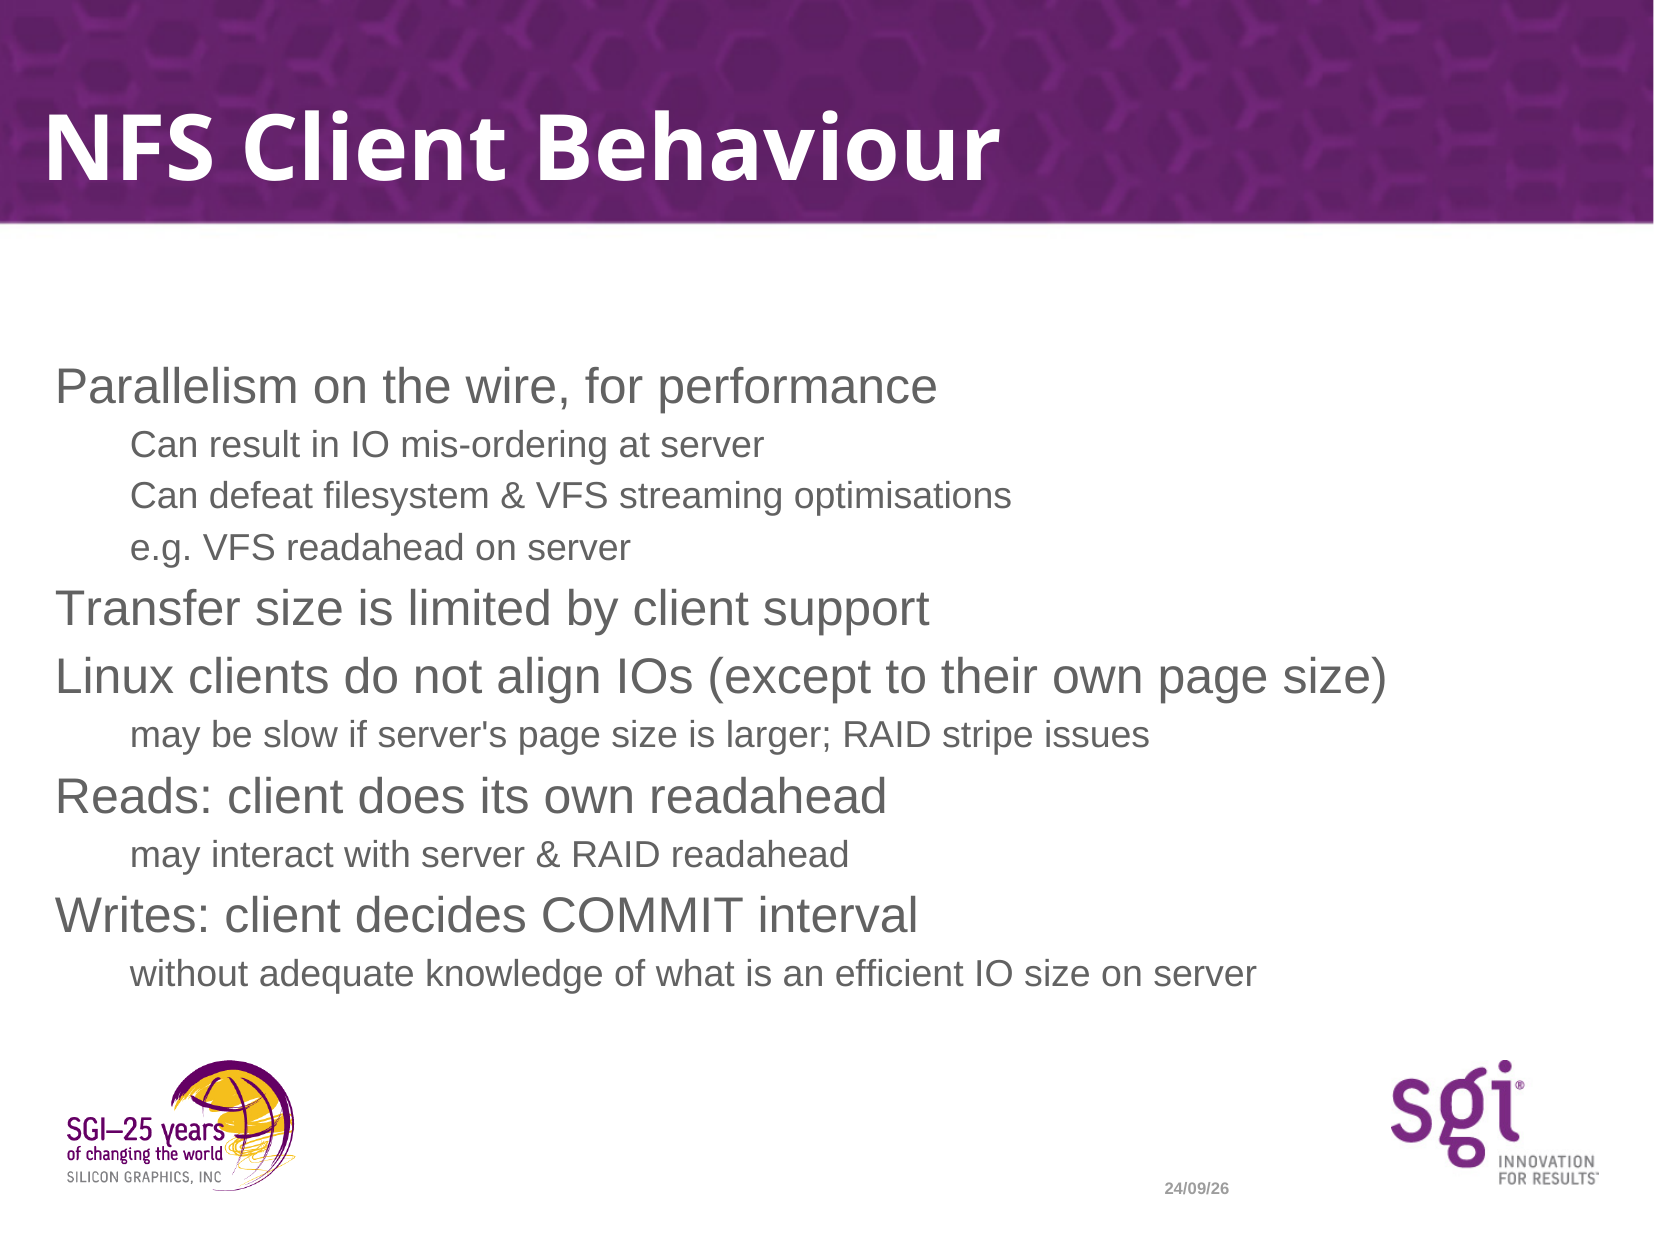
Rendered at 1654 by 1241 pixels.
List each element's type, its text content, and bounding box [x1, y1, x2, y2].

title NFS Client Behaviour [41, 48, 1447, 241]
picture [0, 0, 1654, 1194]
list Parallelism on the wire, for performance Can result in IO mis-ordering at server Can defeat filesystem & VFS streaming optimisations e.g. VFS readahead on server Transfer size is limited by client support Linux clients do not align IOs (except to their own page size) may be slow if server's page size is larger; RAID stripe issues Reads: client does its own readahead may interact with server & RAID readahead Writes: client decides COMMIT interval without adequate knowledge of what is an efficient IO size on server [55, 358, 1461, 1054]
